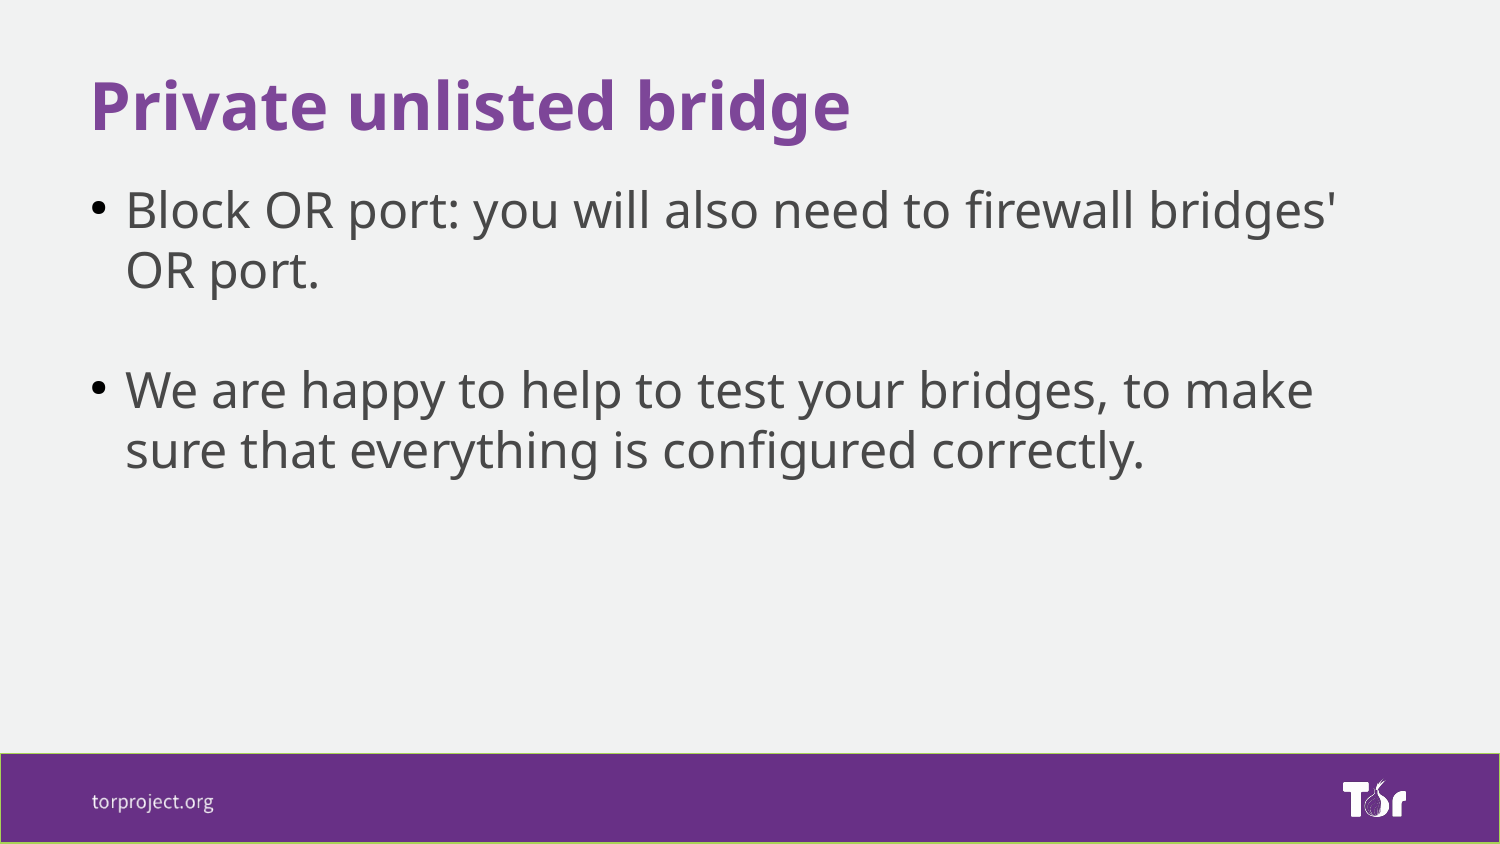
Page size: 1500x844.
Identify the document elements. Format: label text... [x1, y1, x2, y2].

text_box Private unlisted bridge [75, 33, 1425, 171]
picture [1343, 778, 1406, 817]
picture [75, 780, 604, 821]
text_box Block OR port: you will also need to firewall bridges' OR port. We are happy to help to test your bridges, to make sure that everything is configured correctly. [75, 171, 1425, 728]
